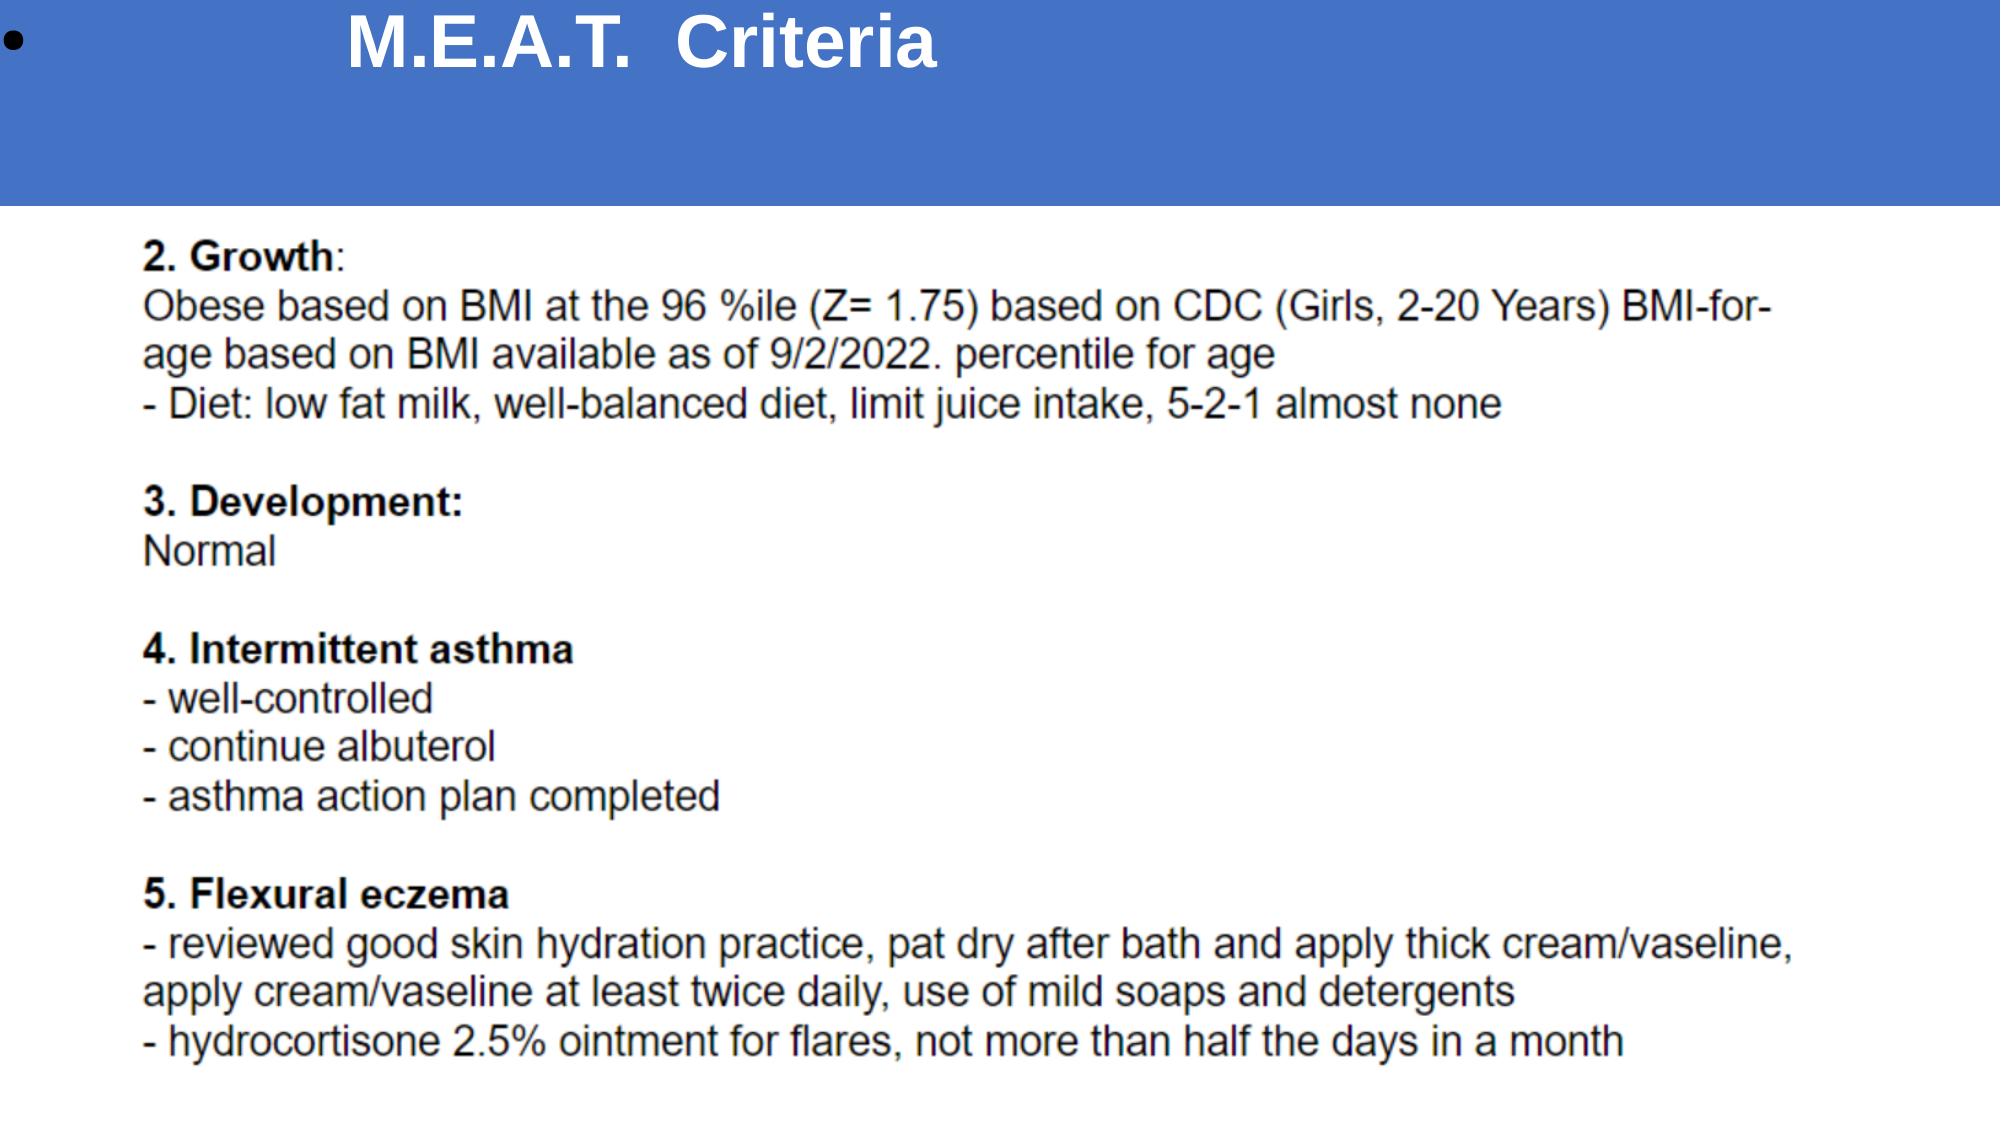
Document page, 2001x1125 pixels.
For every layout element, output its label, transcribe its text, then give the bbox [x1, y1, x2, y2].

table_header M.E.A.T. Criteria [0, 0, 2000, 206]
picture [122, 231, 1829, 1075]
